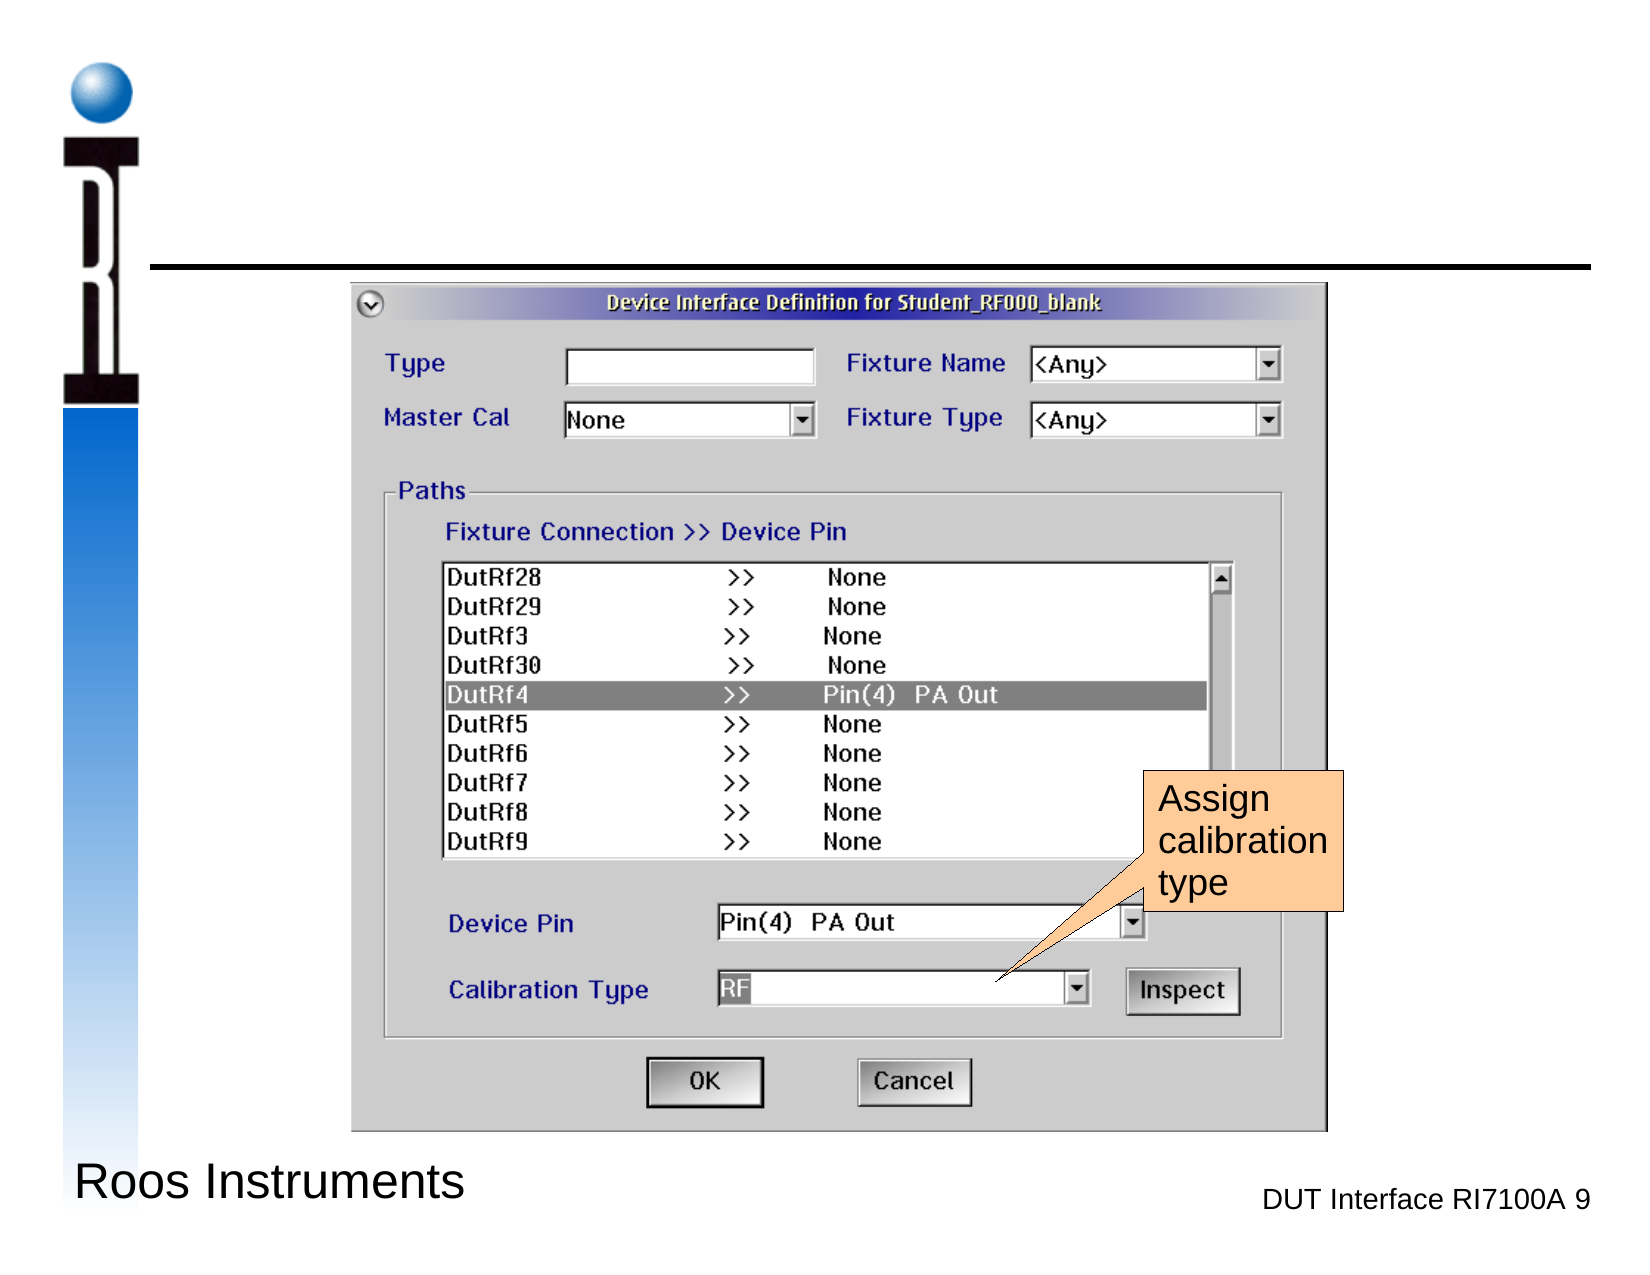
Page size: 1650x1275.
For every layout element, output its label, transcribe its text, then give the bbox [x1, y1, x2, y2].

text_box Assign calibration type [995, 770, 1344, 982]
picture [350, 282, 1328, 1132]
picture [59, 59, 144, 411]
